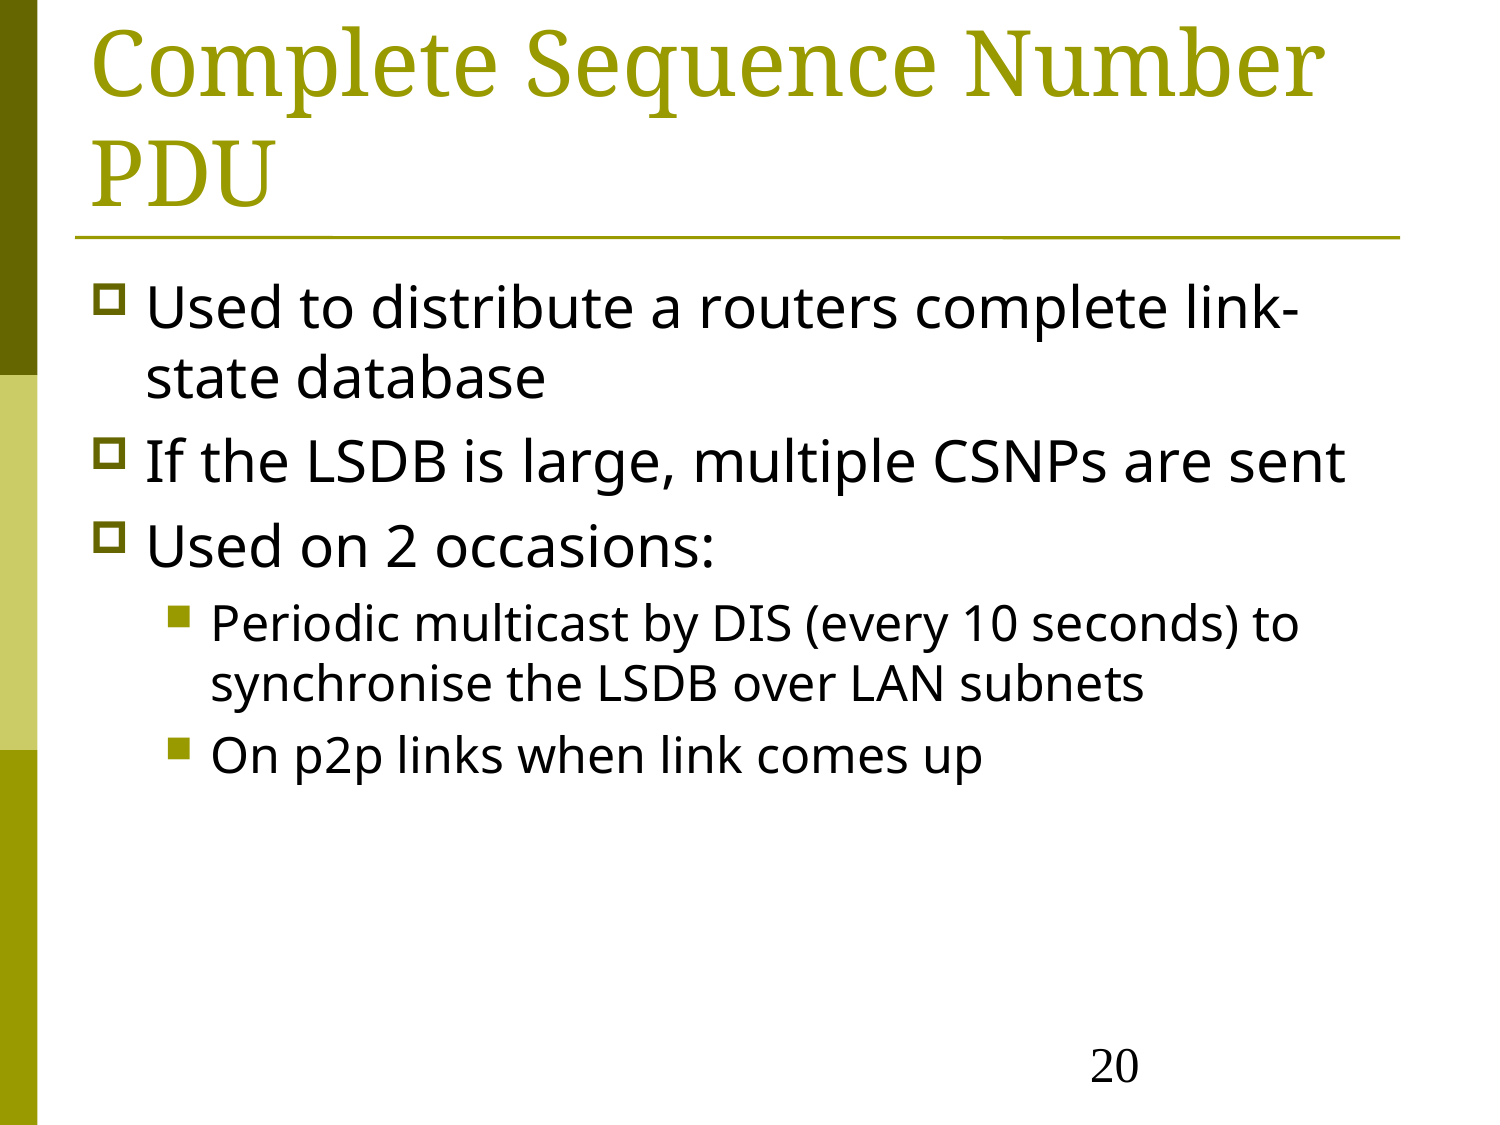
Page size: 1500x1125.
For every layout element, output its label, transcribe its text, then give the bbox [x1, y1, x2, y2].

title Complete Sequence Number PDU [75, 0, 1426, 233]
text_box <number> [1074, 1025, 1425, 1101]
list Used to distribute a routers complete link-state database If the LSDB is large, multiple CSNPs are sent Used on 2 occasions: Periodic multicast by DIS (every 10 seconds) to synchronise the LSDB over LAN subnets On p2p links when link comes up [75, 262, 1426, 1006]
